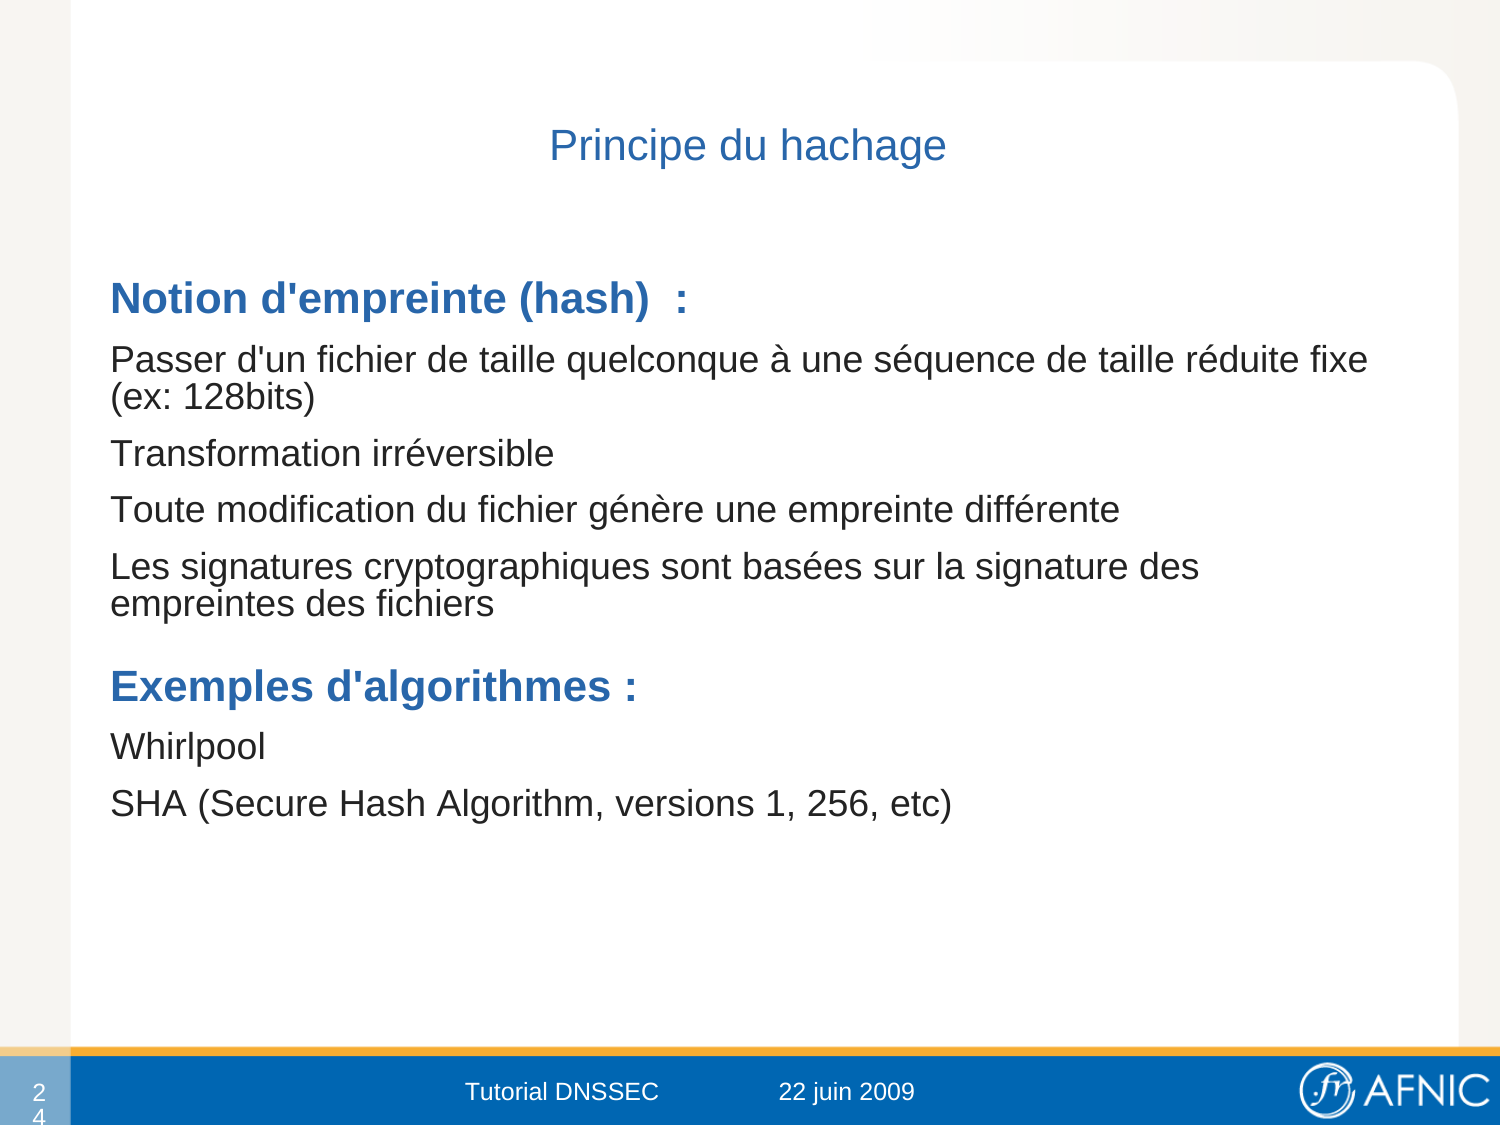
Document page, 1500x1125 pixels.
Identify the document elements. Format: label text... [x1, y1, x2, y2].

list Notion d'empreinte (hash) : Passer d'un fichier de taille quelconque à une séquence de taille réduite fixe (ex: 128bits) Transformation irréversible Toute modification du fichier génère une empreinte différente Les signatures cryptographiques sont basées sur la signature des empreintes des fichiers Exemples d'algorithmes : Whirlpool SHA (Secure Hash Algorithm, versions 1, 256, etc) [110, 265, 1391, 975]
picture [35, 1112, 41, 1120]
picture [0, 0, 1500, 1125]
title Principe du hachage [108, 48, 1389, 237]
